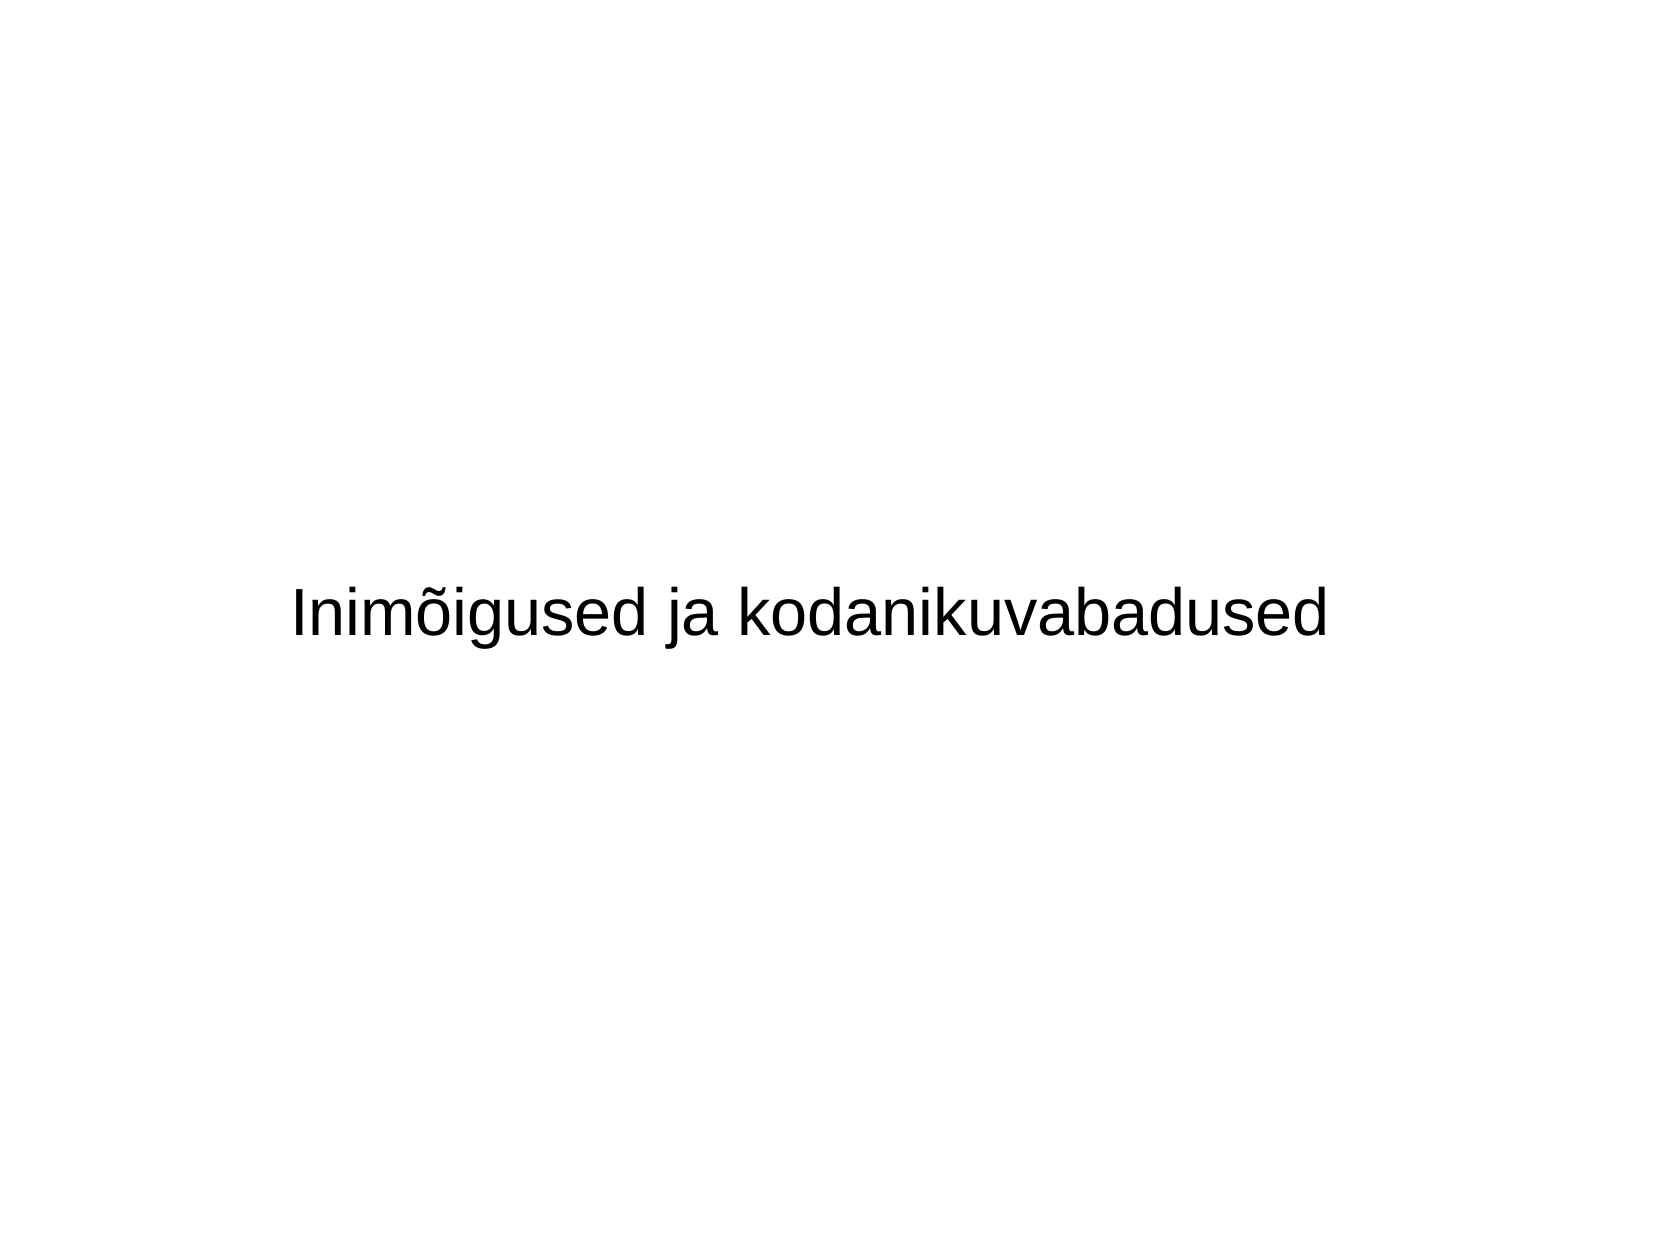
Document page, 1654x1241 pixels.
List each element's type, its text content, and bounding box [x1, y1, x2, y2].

subtitle Inimõigused ja kodanikuvabadused [82, 290, 1538, 1010]
